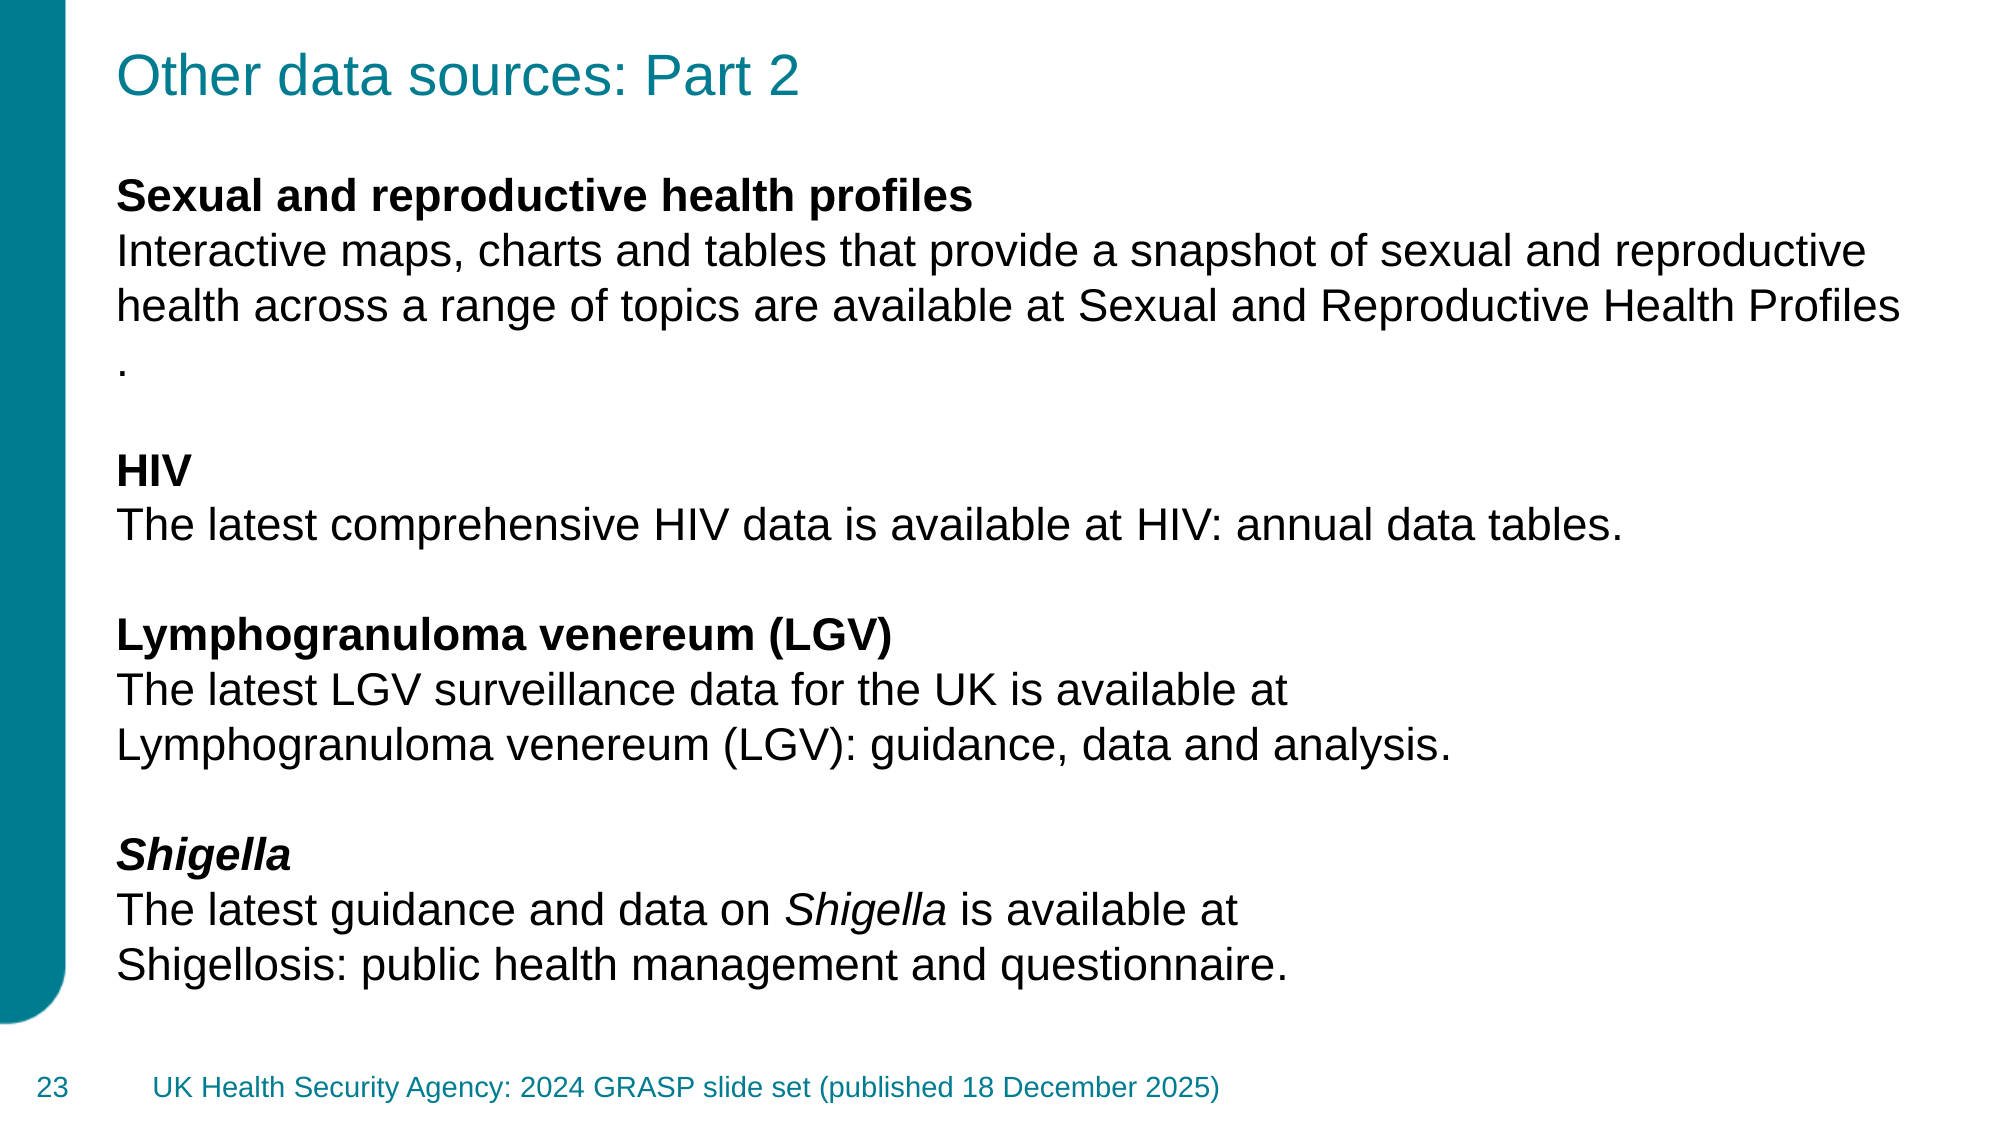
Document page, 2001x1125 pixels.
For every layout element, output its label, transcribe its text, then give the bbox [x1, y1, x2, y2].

title Other data sources: Part 2 [101, 29, 1926, 123]
text_box [21, 1056, 120, 1117]
text_box UK Health Security Agency: 2024 GRASP slide set (published 18 December 2025) [137, 1056, 1780, 1116]
list Sexual and reproductive health profiles Interactive maps, charts and tables that provide a snapshot of sexual and reproductive health across a range of topics are available at Sexual and Reproductive Health Profiles. HIV The latest comprehensive HIV data is available at HIV: annual data tables. Lymphogranuloma venereum (LGV) The latest LGV surveillance data for the UK is available at Lymphogranuloma venereum (LGV): guidance, data and analysis. Shigella The latest guidance and data on Shigella is available at Shigellosis: public health management and questionnaire. [101, 158, 1926, 1017]
